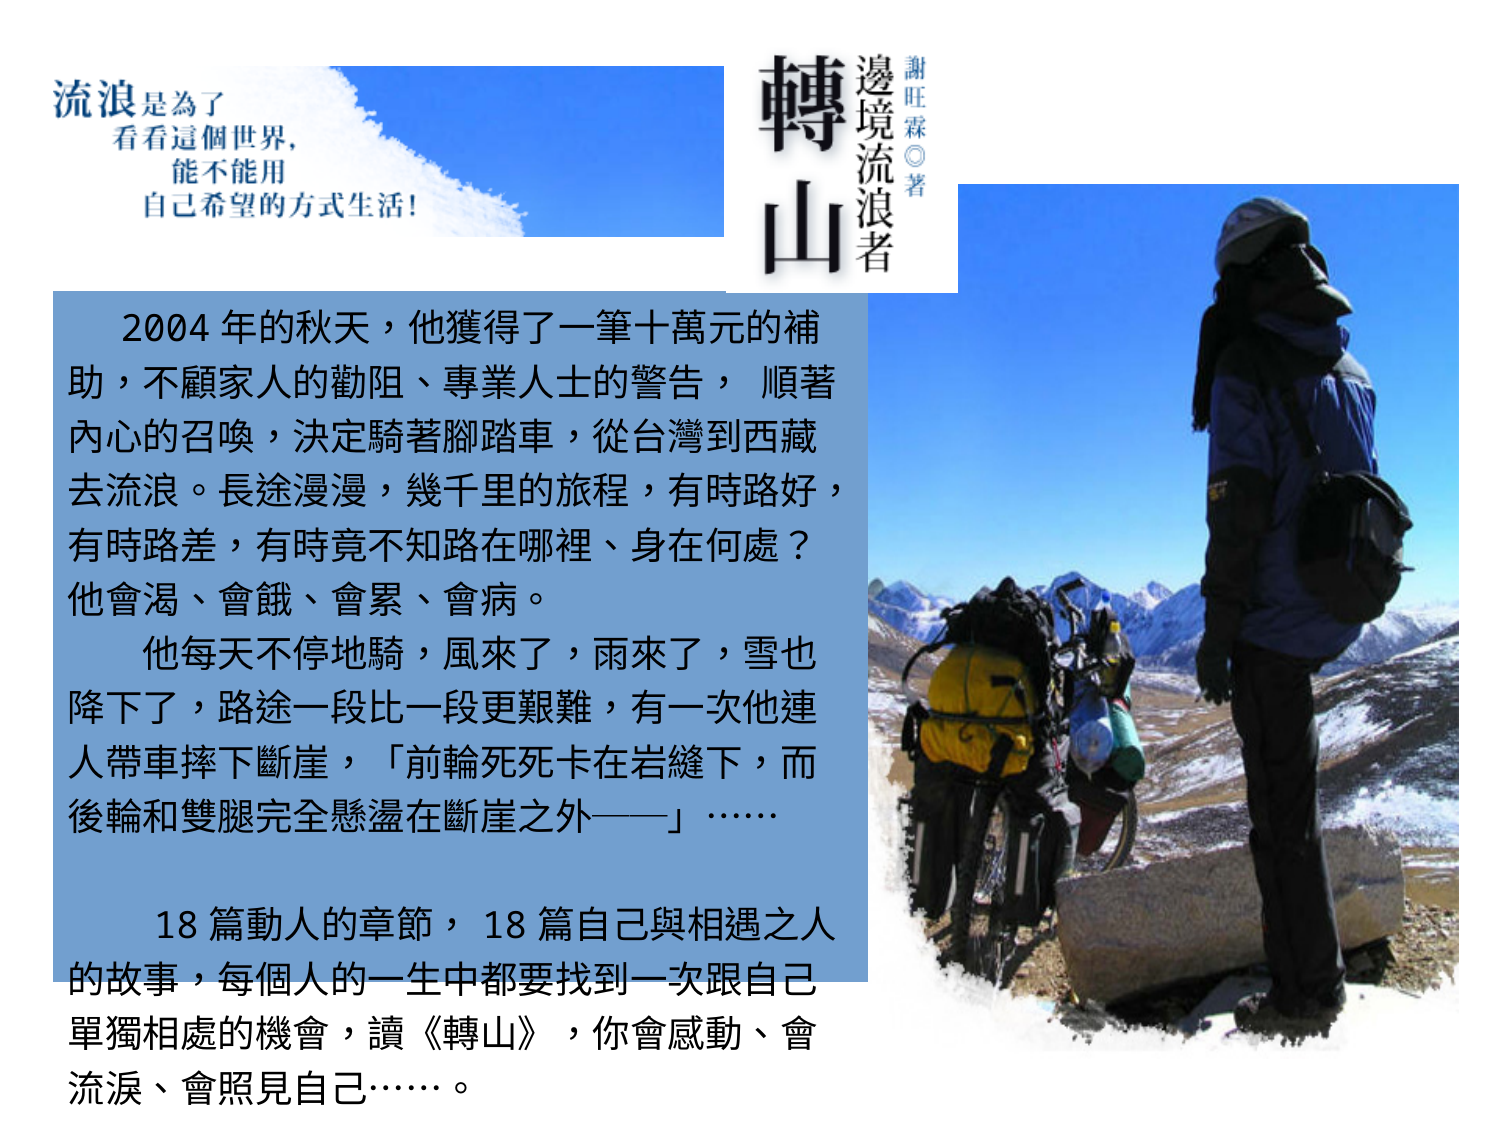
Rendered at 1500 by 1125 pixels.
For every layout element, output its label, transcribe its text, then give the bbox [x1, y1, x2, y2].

table_header 2004年的秋天，他獲得了一筆十萬元的補助，不顧家人的勸阻、專業人士的警告， 順著內心的召喚，決定騎著腳踏車，從台灣到西藏去流浪。長途漫漫，幾千里的旅程，有時路好，有時路差，有時竟不知路在哪裡、身在何處？他會渴、會餓、會累、會病。 他每天不停地騎，風來了，雨來了，雪也降下了，路途一段比一段更艱難，有一次他連人帶車摔下斷崖，「前輪死死卡在岩縫下，而後輪和雙腿完全懸盪在斷崖之外──」…… 18篇動人的章節，18篇自己與相遇之人的故事，每個人的一生中都要找到一次跟自己單獨相處的機會，讀《轉山》，你會感動、會流淚、會照見自己……。 [53, 291, 868, 982]
picture [53, 66, 724, 237]
picture [726, 19, 1459, 1059]
